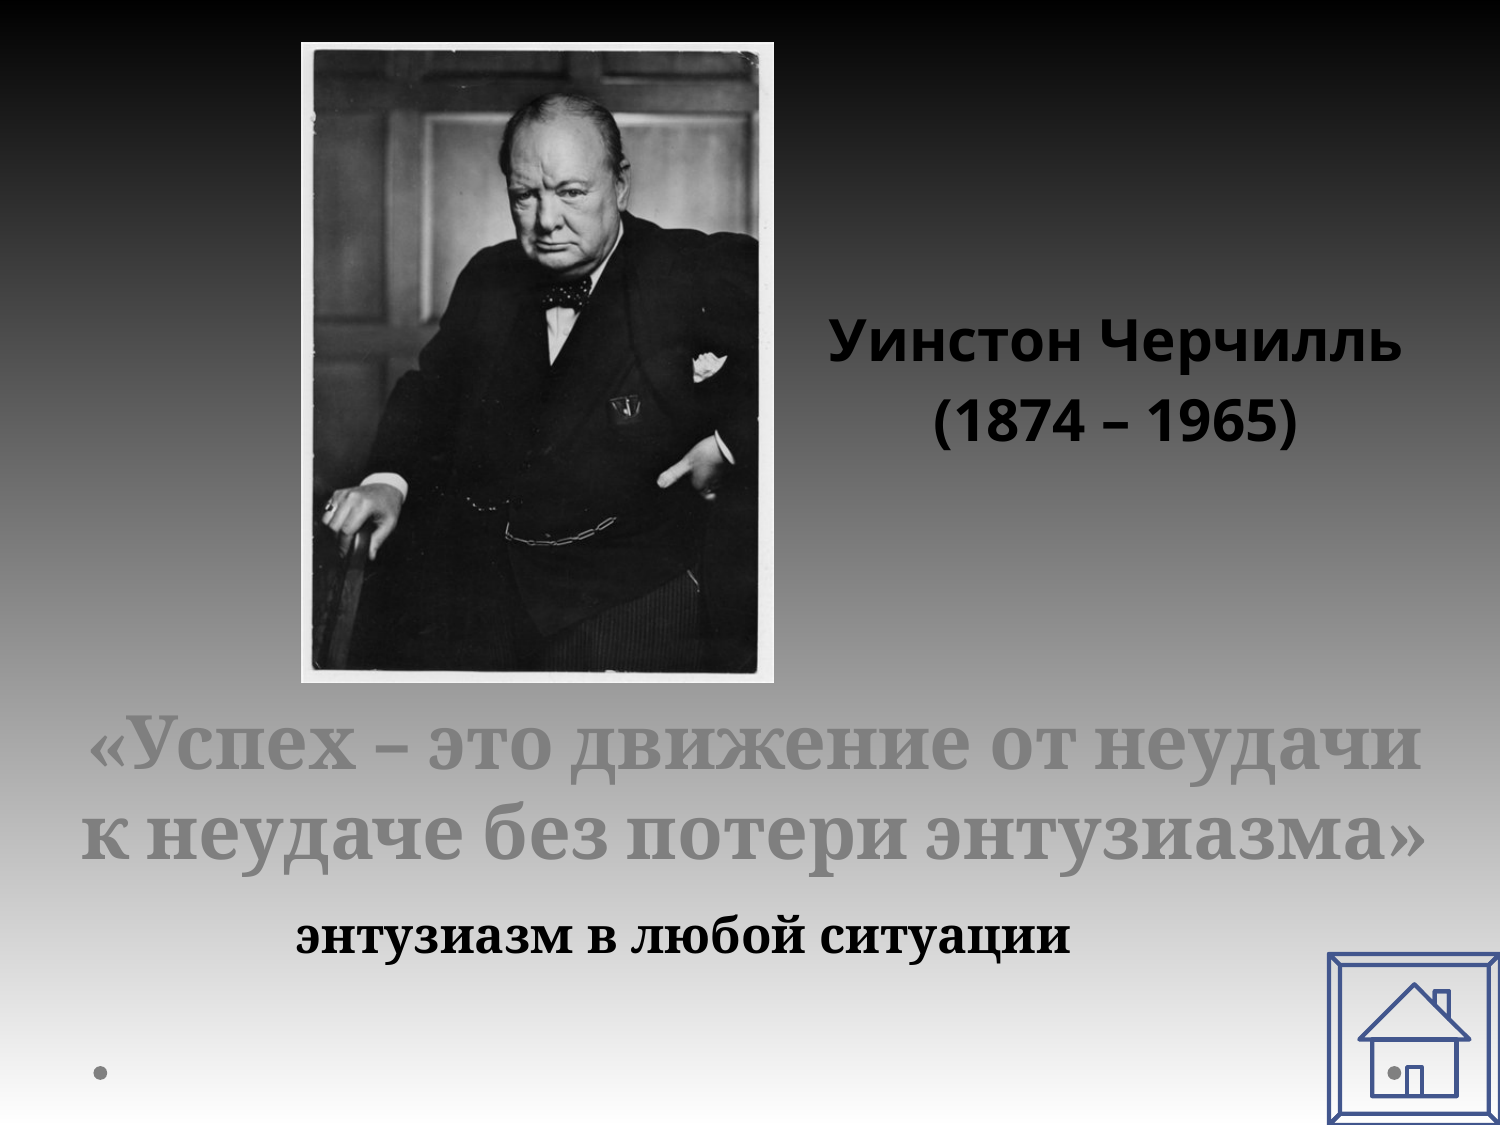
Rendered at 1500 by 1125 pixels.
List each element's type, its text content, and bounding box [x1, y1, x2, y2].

list «Успех – это движение от неудачи к неудаче без потери энтузиазма» [63, 687, 1447, 950]
text_box Уинстон Черчилль (1874 – 1965) [808, 295, 1423, 430]
text_box энтузиазм в любой ситуации [281, 895, 1301, 971]
picture [301, 42, 774, 683]
text_box [1330, 953, 1500, 1125]
